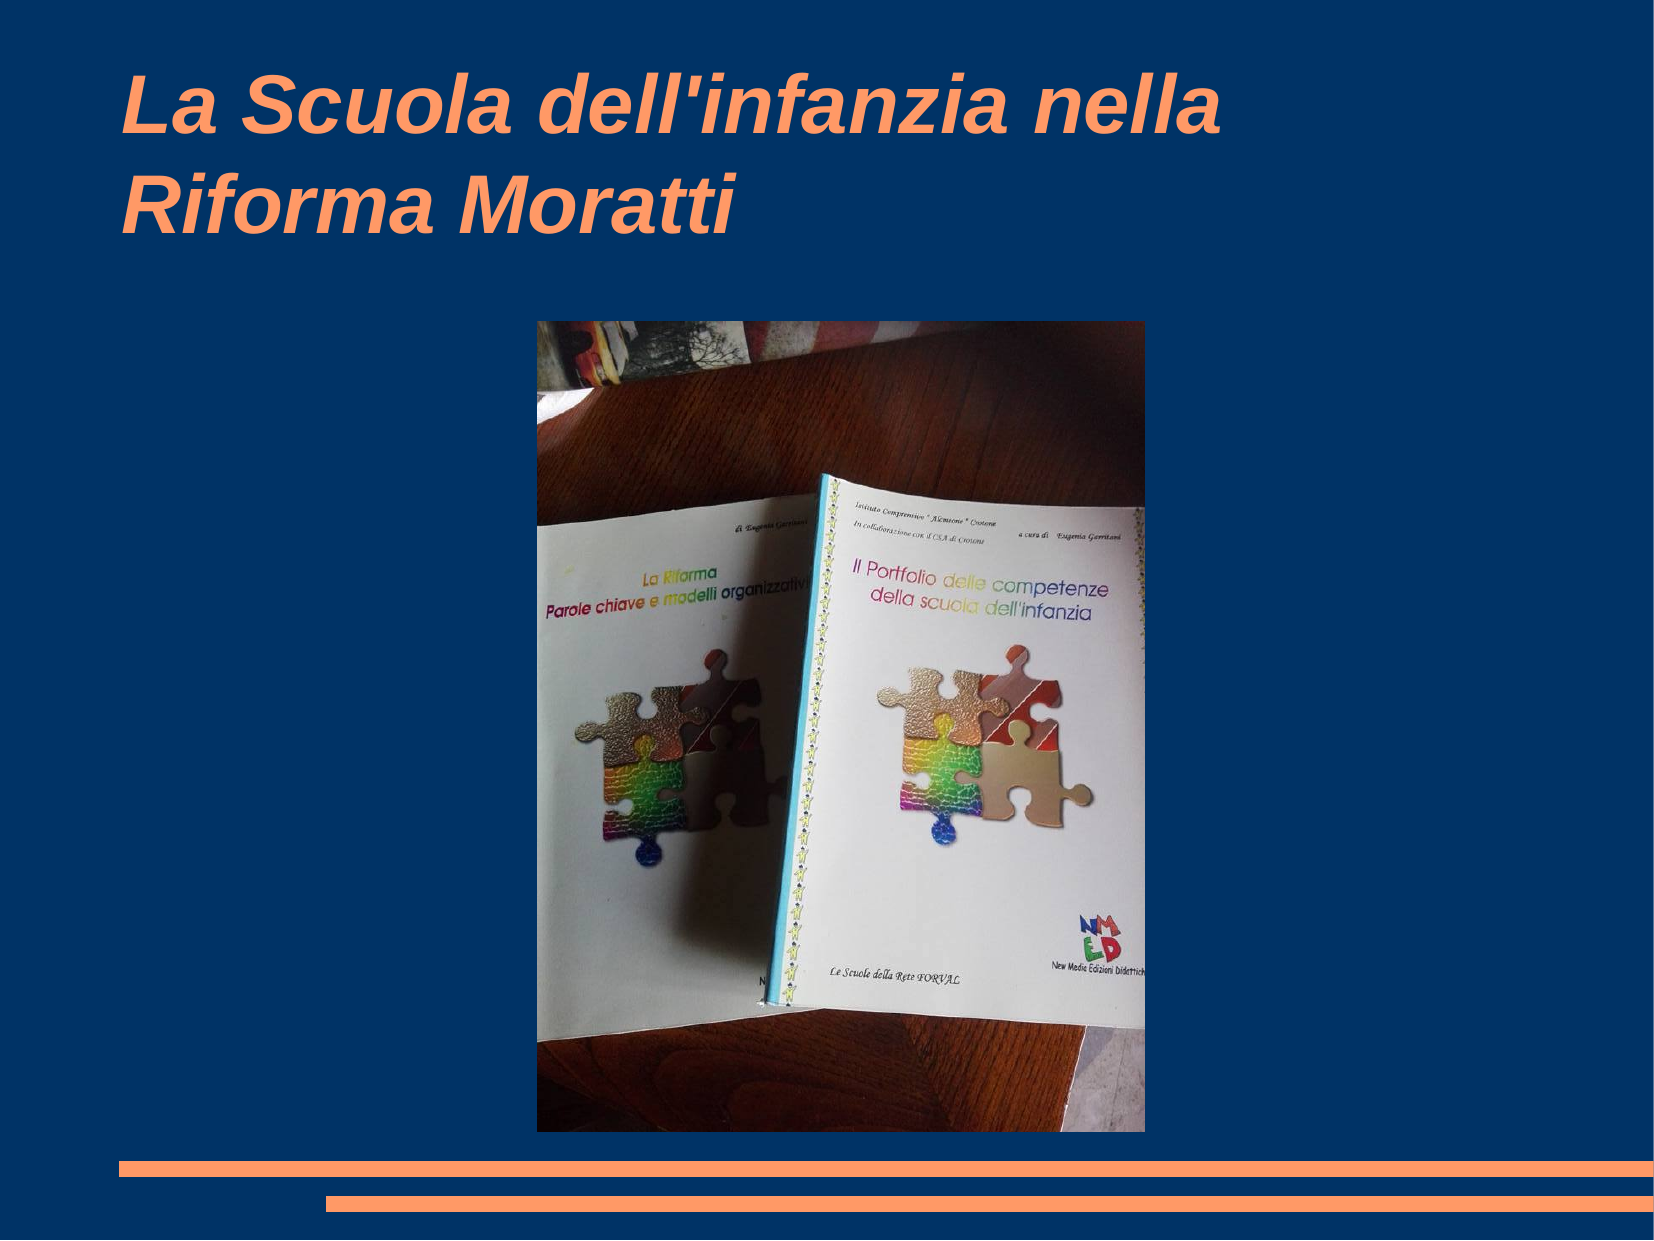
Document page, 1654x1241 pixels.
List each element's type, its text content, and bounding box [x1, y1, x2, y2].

title La Scuola dell'infanzia nella Riforma Moratti [121, 46, 1534, 254]
picture [537, 322, 1145, 1132]
